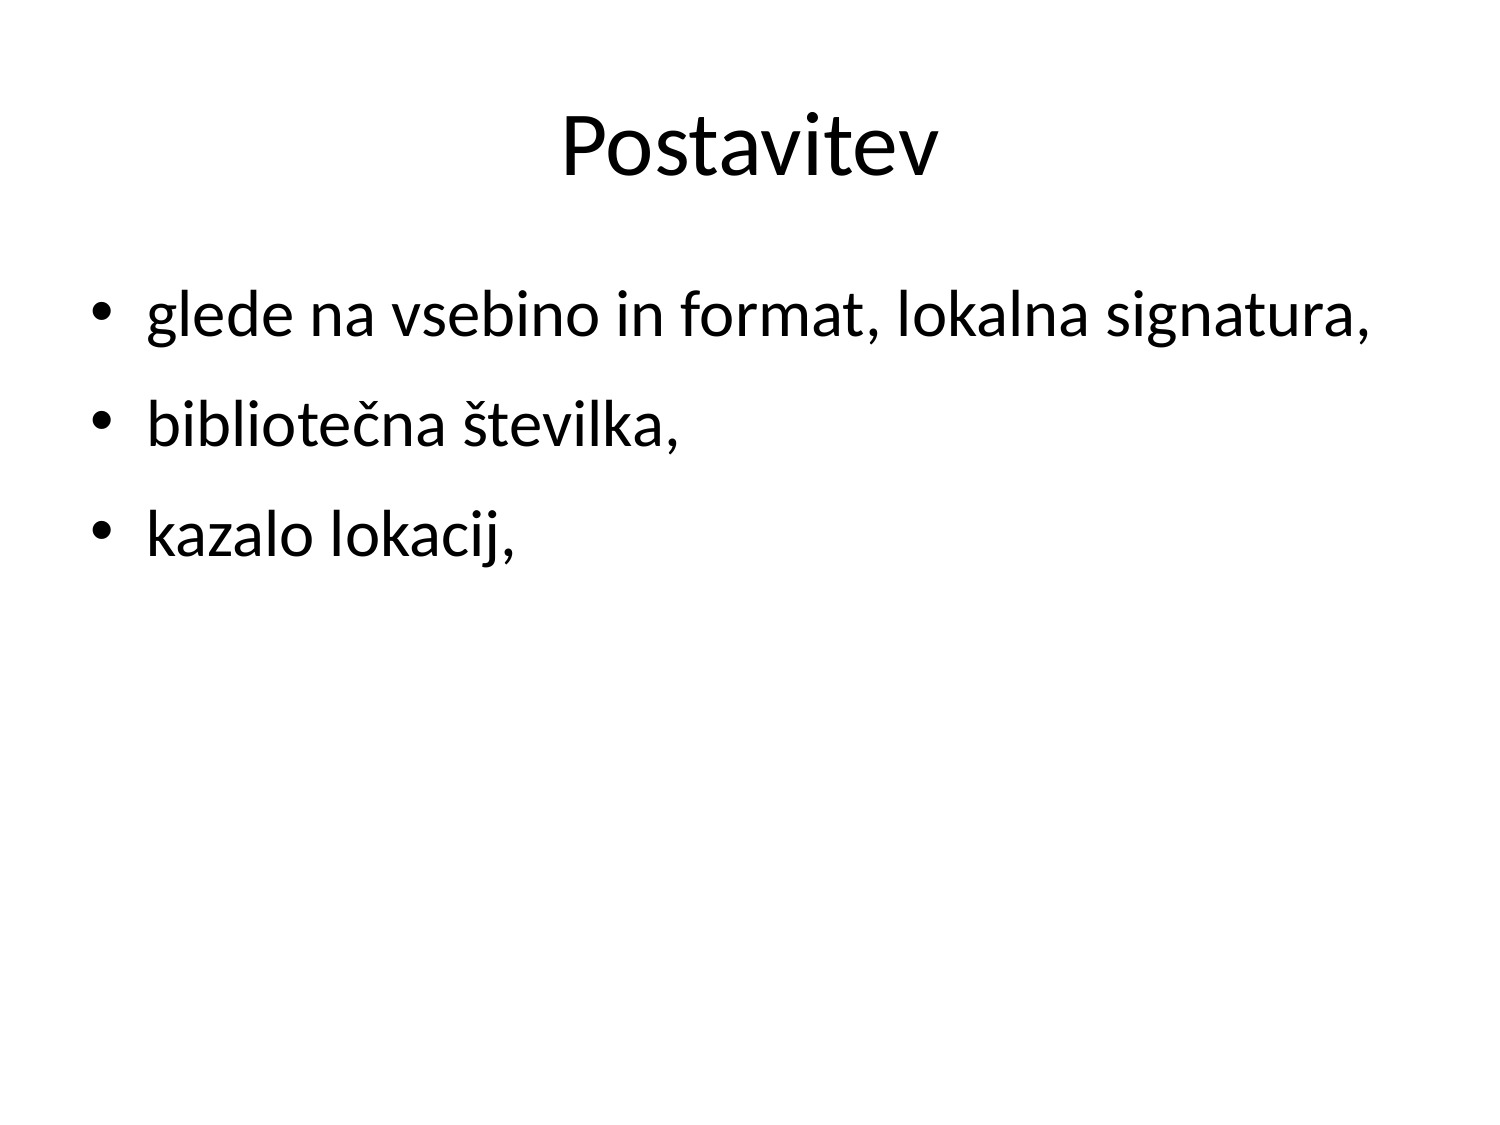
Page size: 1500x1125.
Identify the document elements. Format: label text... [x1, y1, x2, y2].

list glede na vsebino in format, lokalna signatura, bibliotečna številka, kazalo lokacij, [75, 262, 1425, 1005]
title Postavitev [75, 45, 1425, 233]
